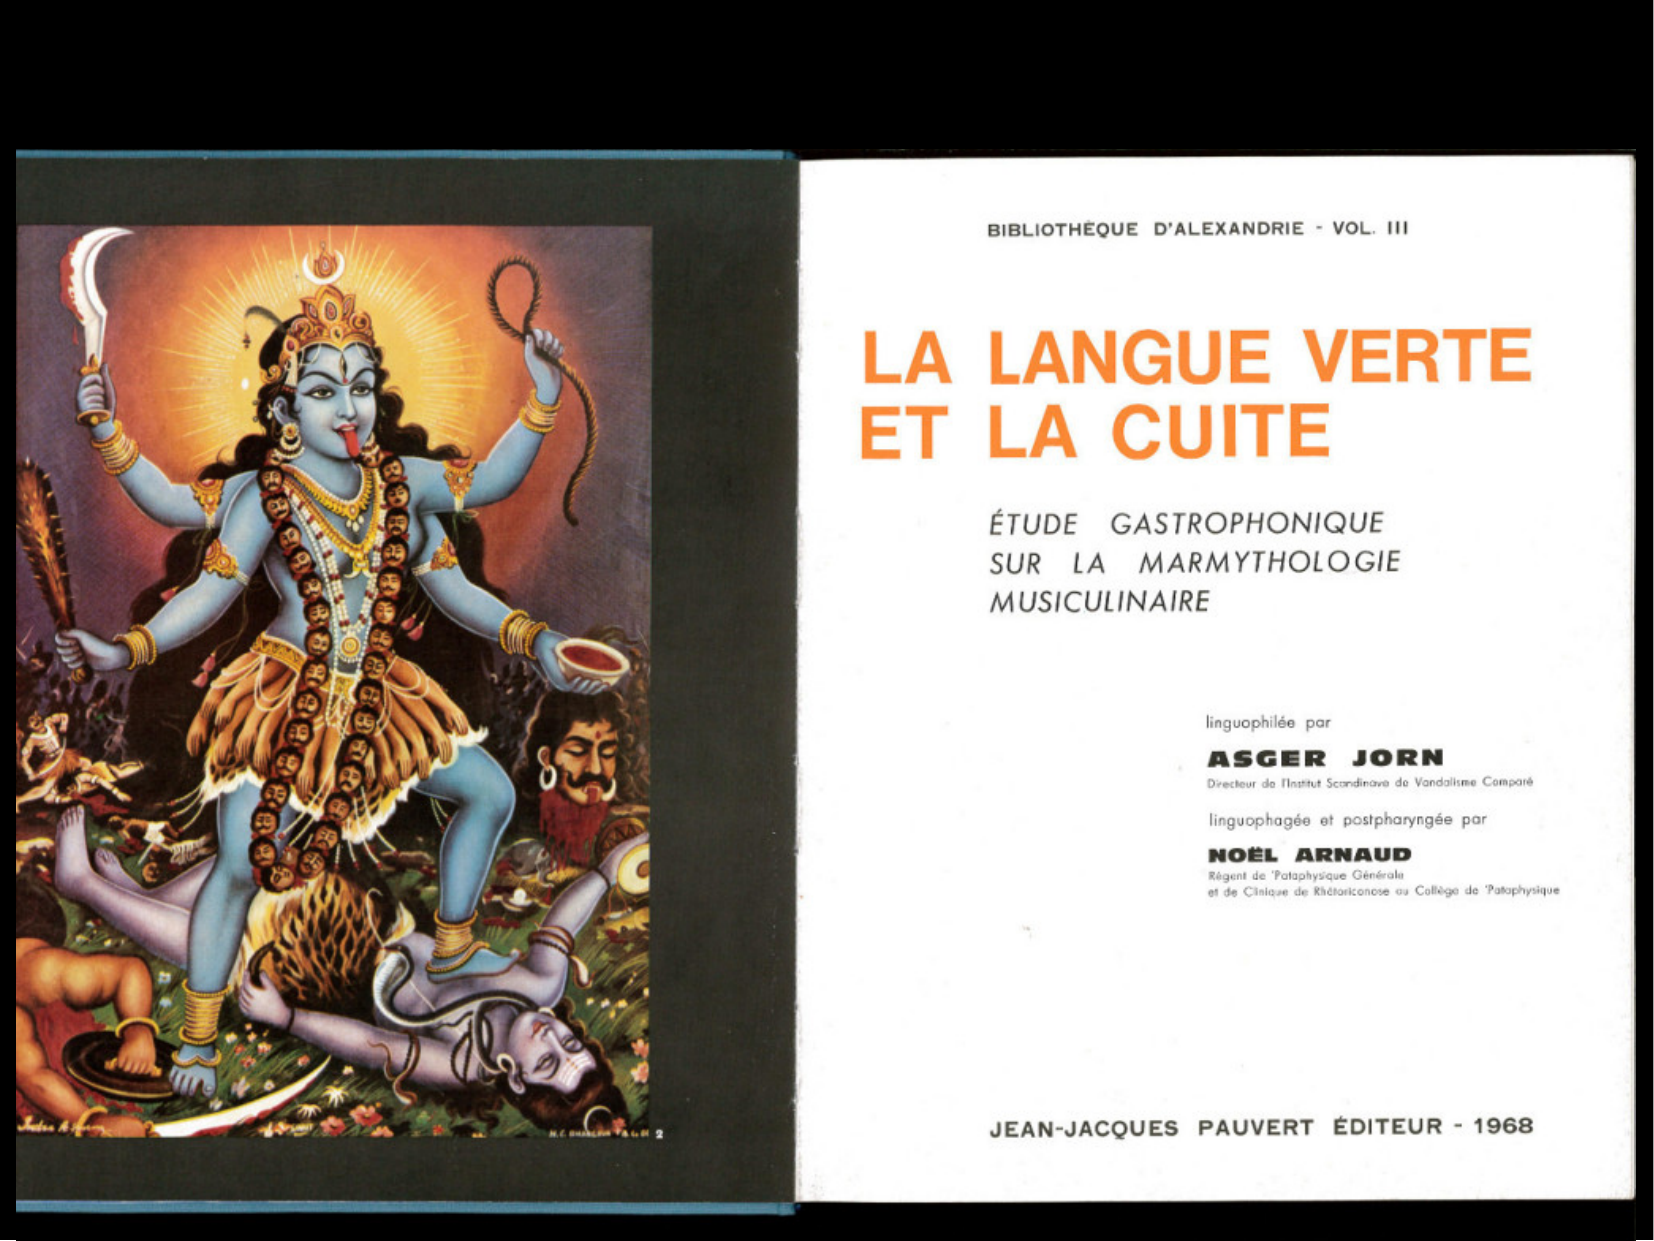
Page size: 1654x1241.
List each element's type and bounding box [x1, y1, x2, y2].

picture [16, 149, 1636, 1241]
